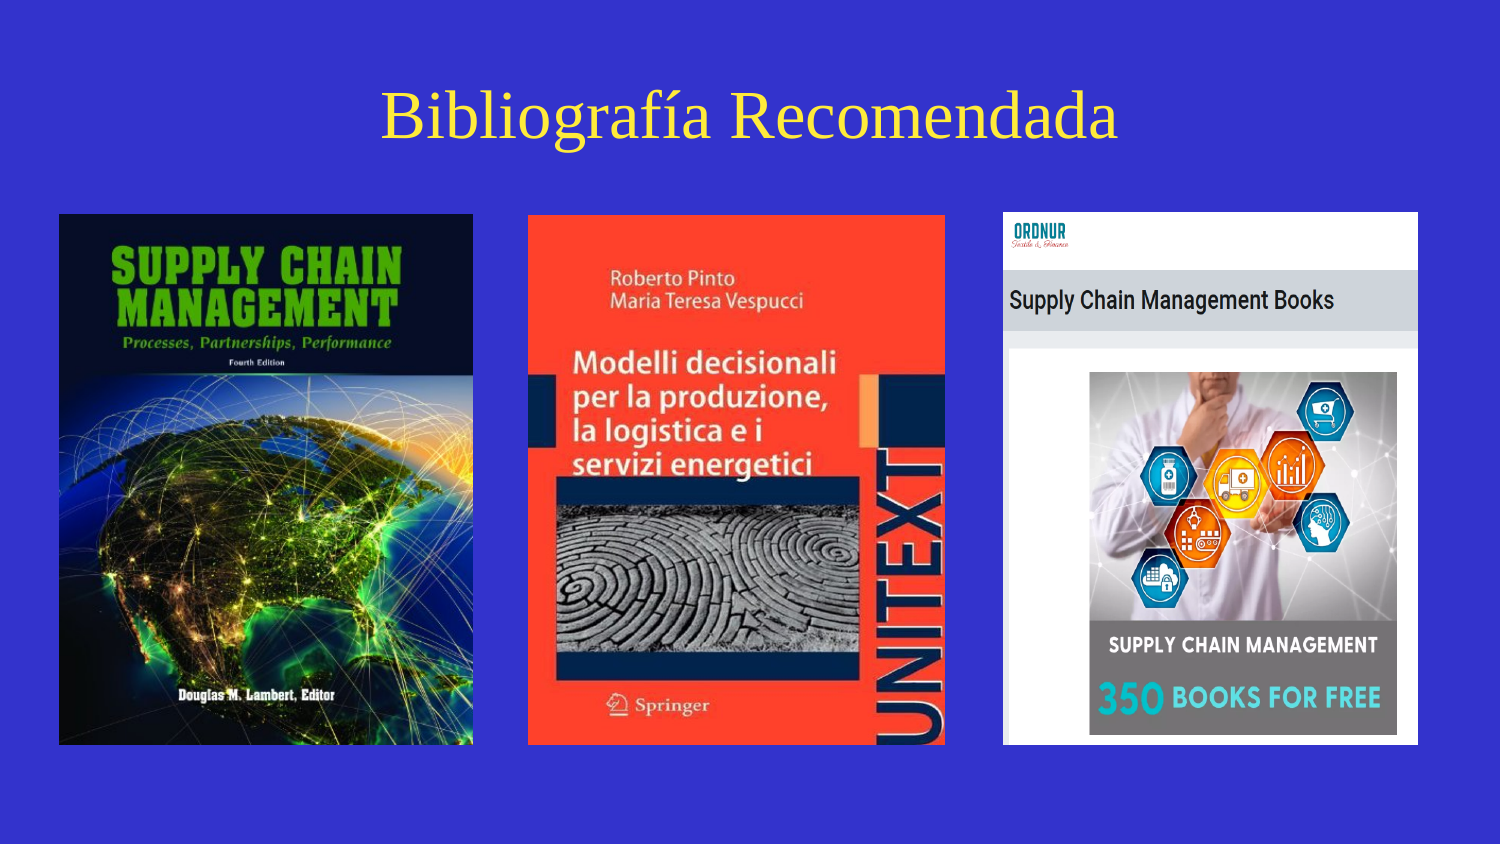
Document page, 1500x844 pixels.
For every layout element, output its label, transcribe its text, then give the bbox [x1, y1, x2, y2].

picture [1003, 212, 1418, 745]
picture [59, 214, 473, 745]
picture [528, 215, 945, 745]
title Bibliografía Recomendada [112, 27, 1388, 205]
